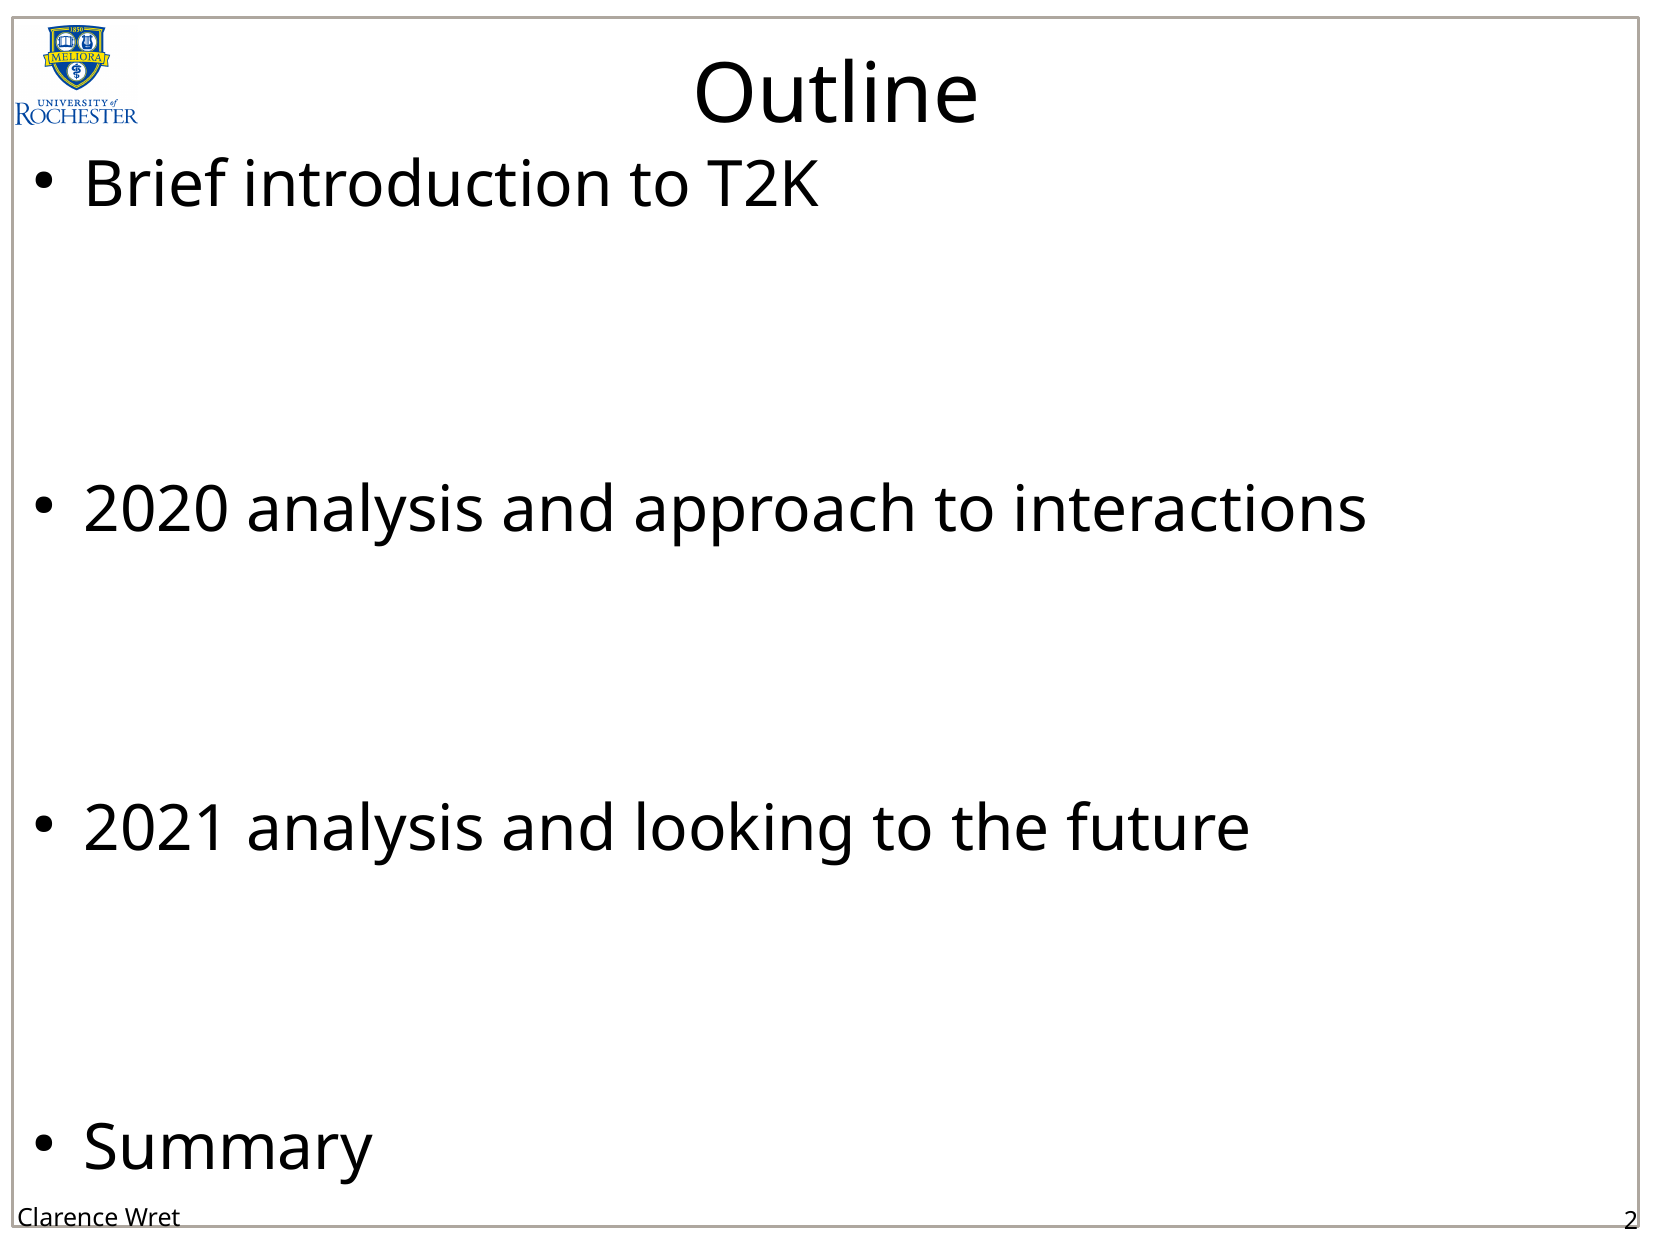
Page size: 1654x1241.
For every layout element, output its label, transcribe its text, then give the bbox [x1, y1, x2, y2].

picture [15, 25, 138, 125]
text_box Outline [40, 26, 1632, 139]
list Brief introduction to T2K 2020 analysis and approach to interactions 2021 analysis and looking to the future Summary [15, 133, 1632, 1193]
